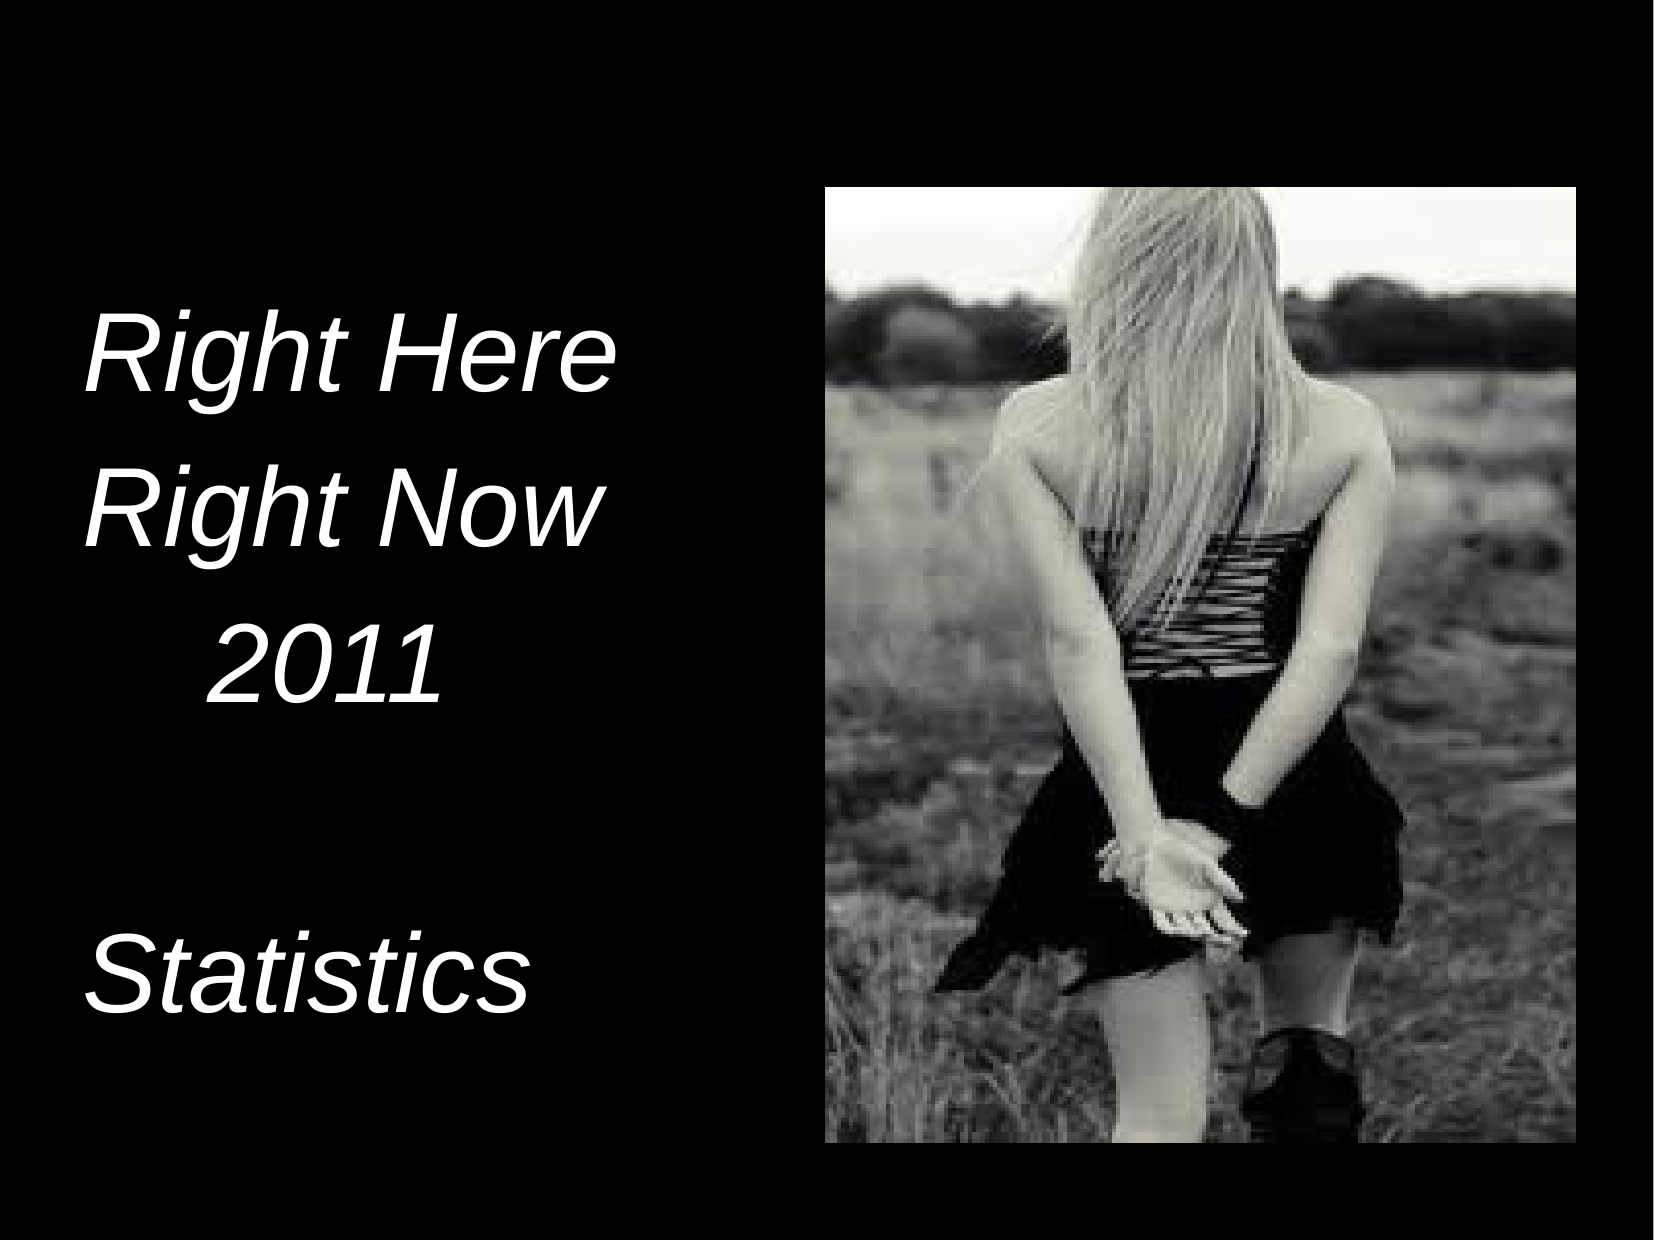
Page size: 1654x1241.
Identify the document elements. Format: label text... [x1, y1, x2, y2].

picture [825, 187, 1576, 1143]
list Right Here Right Now 2011 Statistics [82, 290, 809, 1241]
